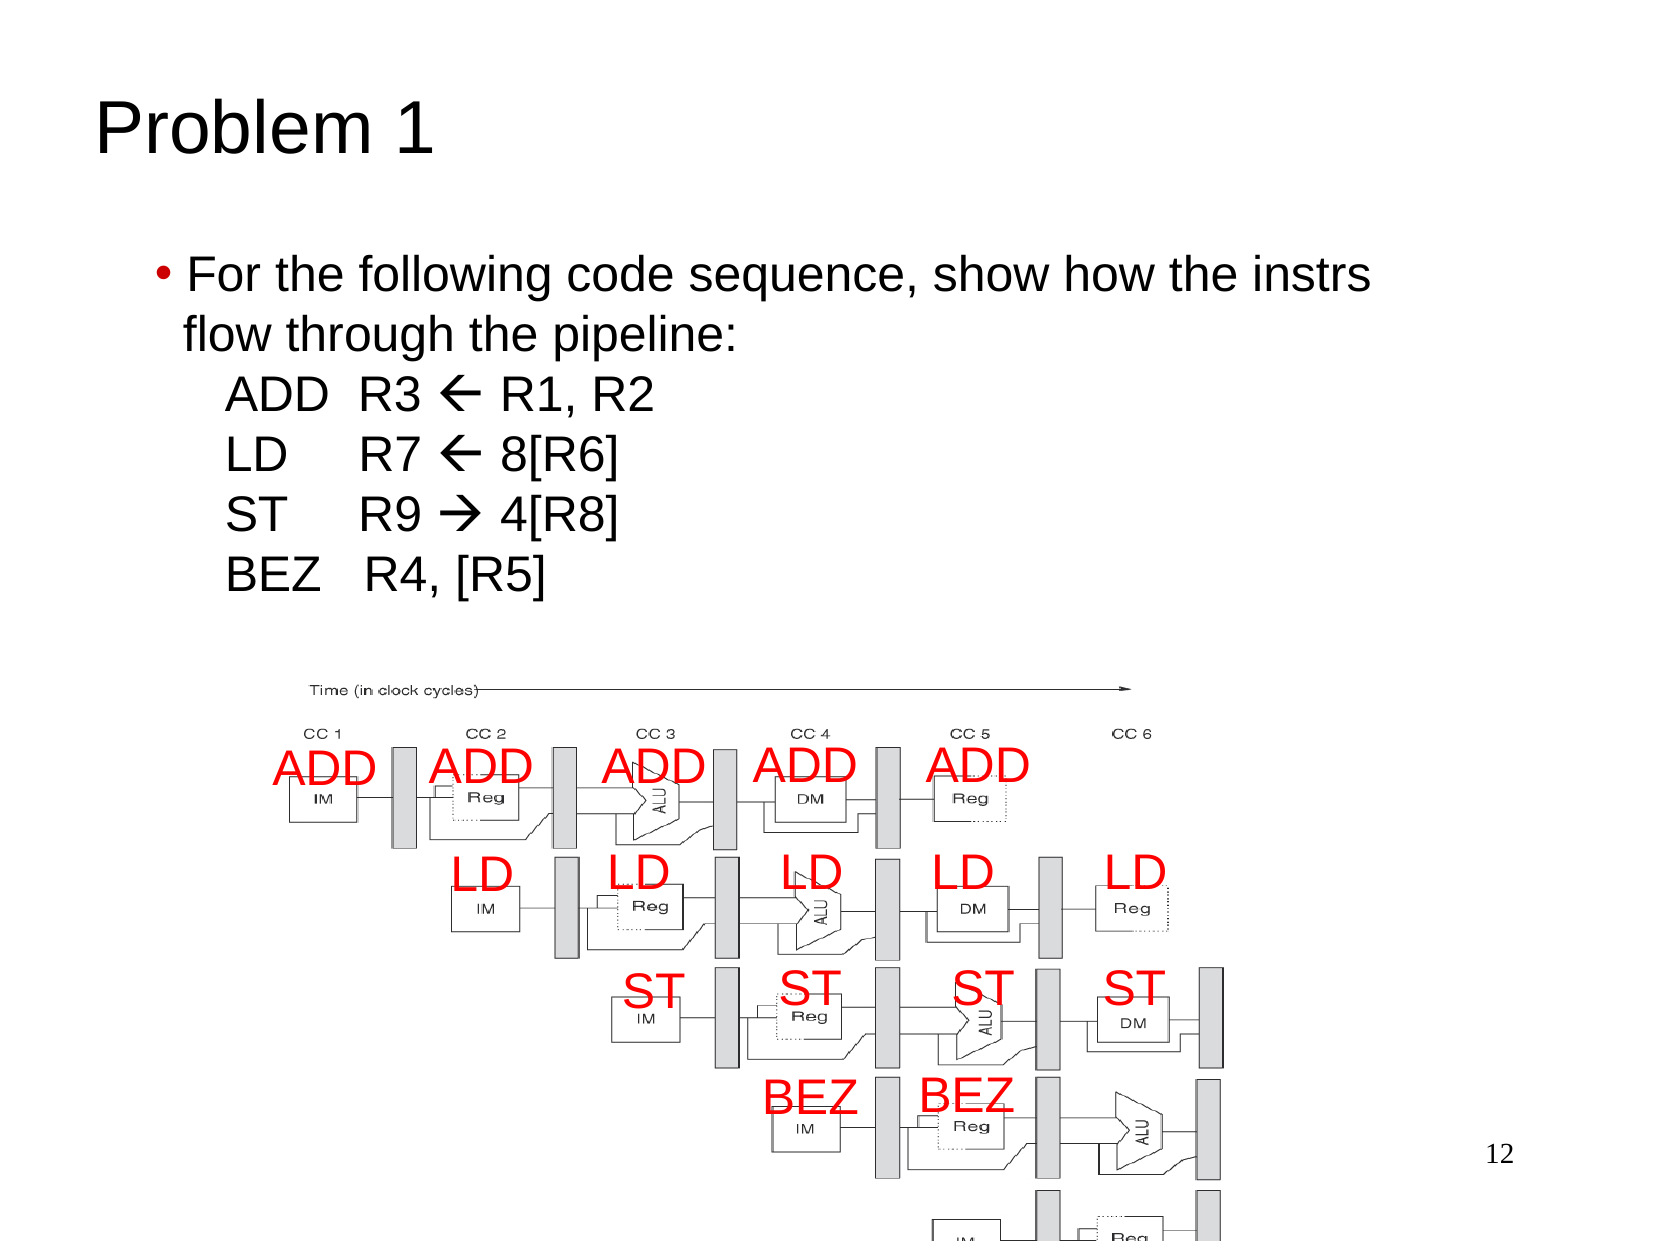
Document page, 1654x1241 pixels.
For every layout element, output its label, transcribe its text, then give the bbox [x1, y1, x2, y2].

text_box BEZ [747, 1056, 874, 1133]
text_box ADD [586, 725, 722, 802]
text_box LD [435, 834, 530, 910]
text_box BEZ [903, 1054, 1031, 1131]
text_box <number> [1224, 1129, 1530, 1213]
text_box LD [592, 831, 686, 908]
text_box LD [1089, 831, 1183, 908]
text_box For the following code sequence, show how the instrs flow through the pipeline: ADD R3  R1, R2 LD R7  8[R6] ST R9  4[R8] BEZ R4, [R5] [140, 234, 1388, 610]
text_box Problem 1 [79, 71, 452, 177]
text_box ADD [737, 725, 873, 801]
text_box ST [607, 950, 701, 1026]
text_box ST [936, 948, 1031, 1024]
text_box ST [763, 948, 858, 1024]
text_box LD [916, 831, 1010, 908]
text_box ADD [910, 725, 1046, 801]
picture [289, 683, 1224, 1241]
text_box LD [765, 831, 859, 908]
text_box ADD [257, 727, 393, 804]
text_box ST [1087, 947, 1182, 1024]
text_box ADD [413, 725, 549, 802]
